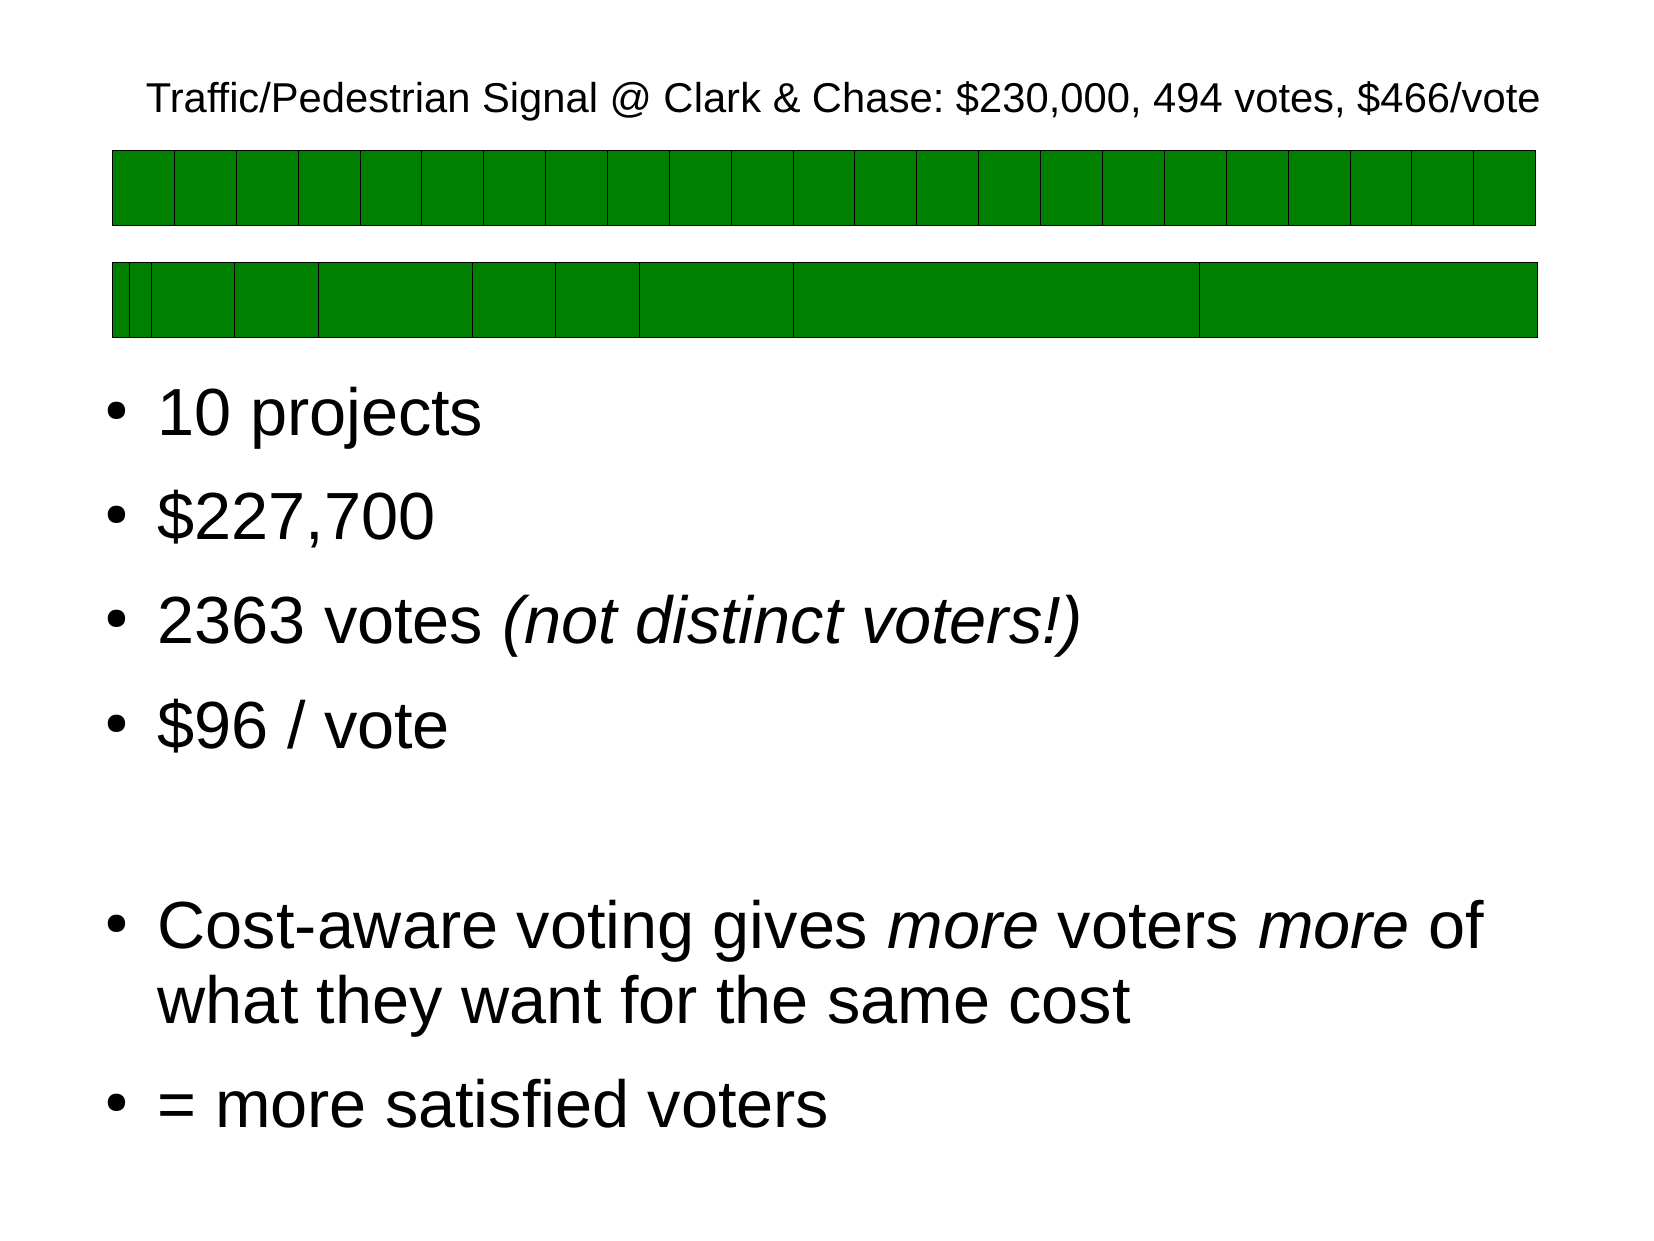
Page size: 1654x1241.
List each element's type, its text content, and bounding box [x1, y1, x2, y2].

list Traffic/Pedestrian Signal @ Clark & Chase: $230,000, 494 votes, $466/vote [75, 75, 1564, 151]
text_box [112, 262, 1538, 338]
list 10 projects $227,700 2363 votes (not distinct voters!) $96 / vote [86, 375, 1576, 762]
text_box [112, 150, 1536, 226]
list Cost-aware voting gives more voters more of what they want for the same cost = more satisfied voters [86, 888, 1576, 1163]
